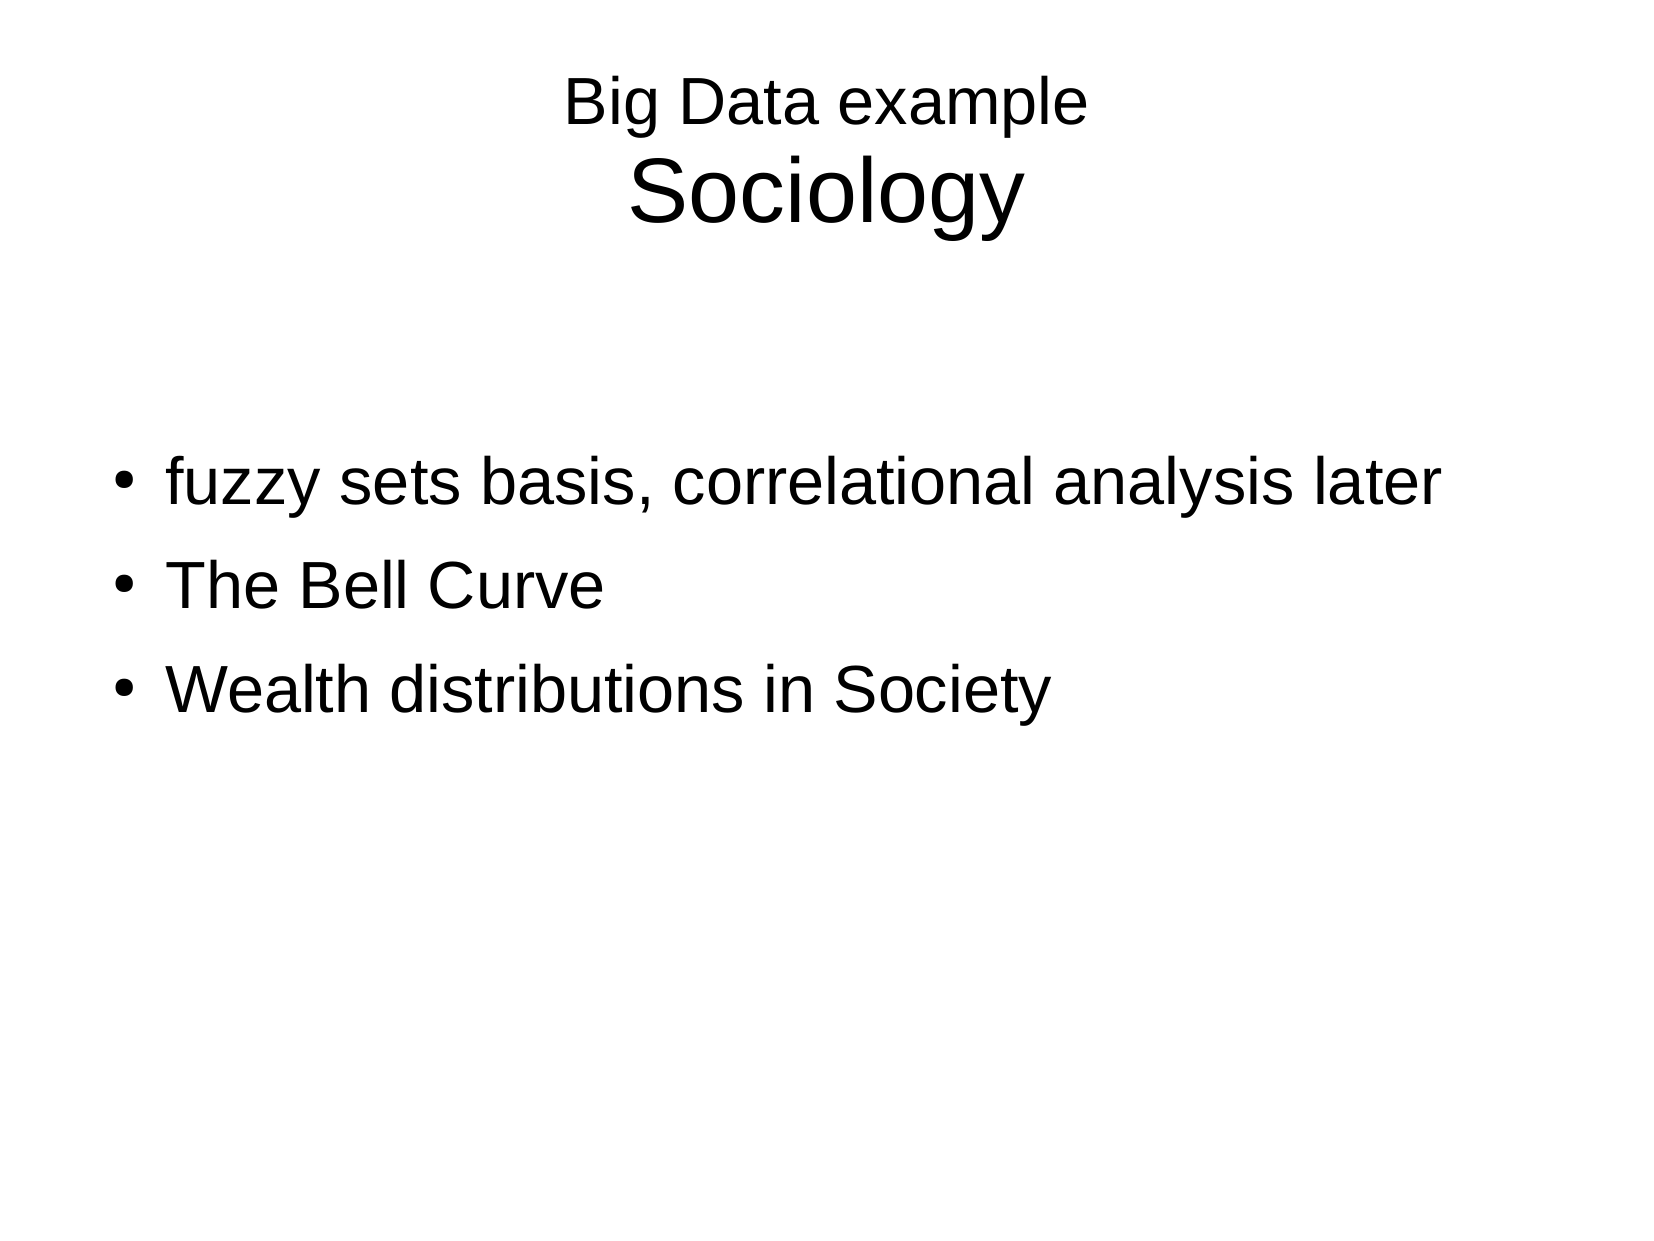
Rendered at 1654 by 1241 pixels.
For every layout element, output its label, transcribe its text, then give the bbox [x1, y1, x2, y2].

list fuzzy sets basis, correlational analysis later The Bell Curve Wealth distributions in Society [94, 443, 1583, 827]
title Big Data example Sociology [82, 49, 1571, 257]
